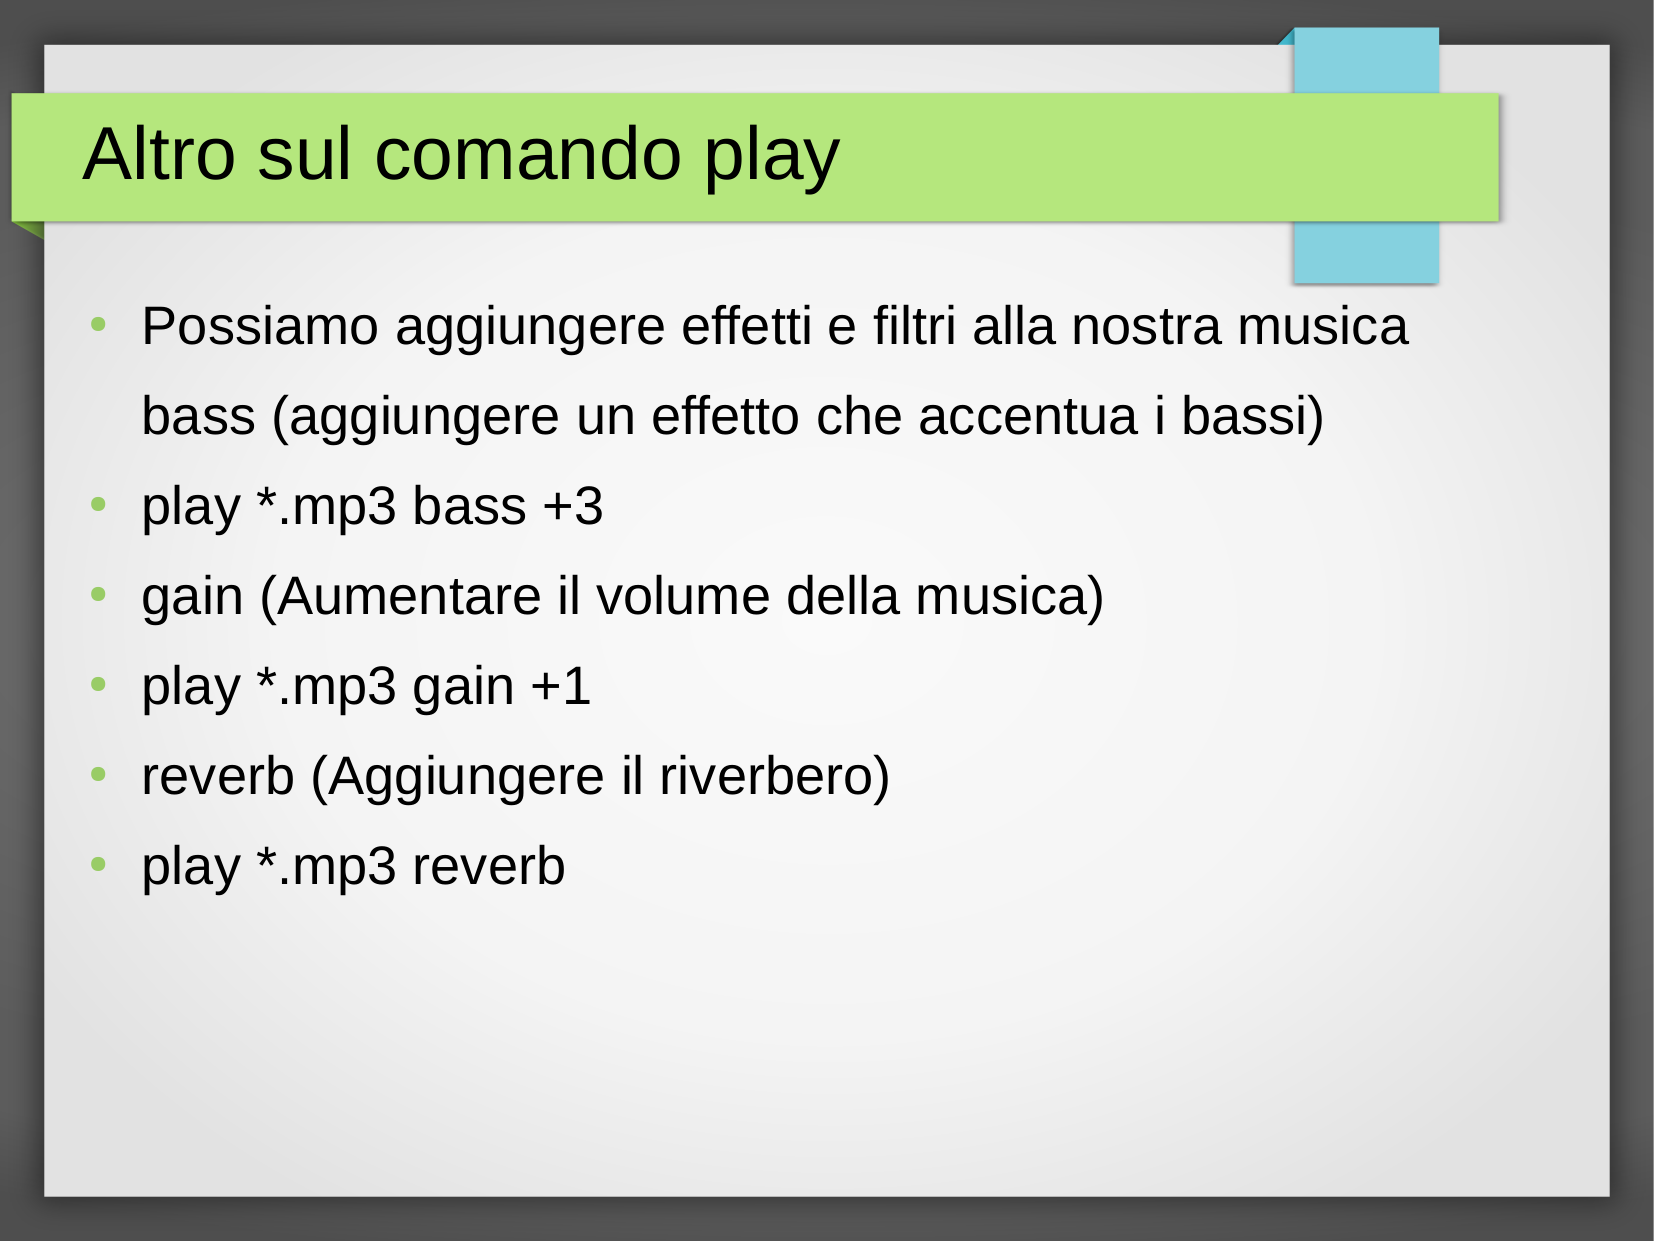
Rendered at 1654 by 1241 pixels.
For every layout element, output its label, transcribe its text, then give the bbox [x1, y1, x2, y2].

title Altro sul comando play [82, 94, 1264, 213]
list Possiamo aggiungere effetti e filtri alla nostra musica bass (aggiungere un effetto che accentua i bassi) play *.mp3 bass +3 gain (Aumentare il volume della musica) play *.mp3 gain +1 reverb (Aggiungere il riverbero) play *.mp3 reverb [70, 295, 1560, 1015]
picture [0, 0, 1654, 1241]
